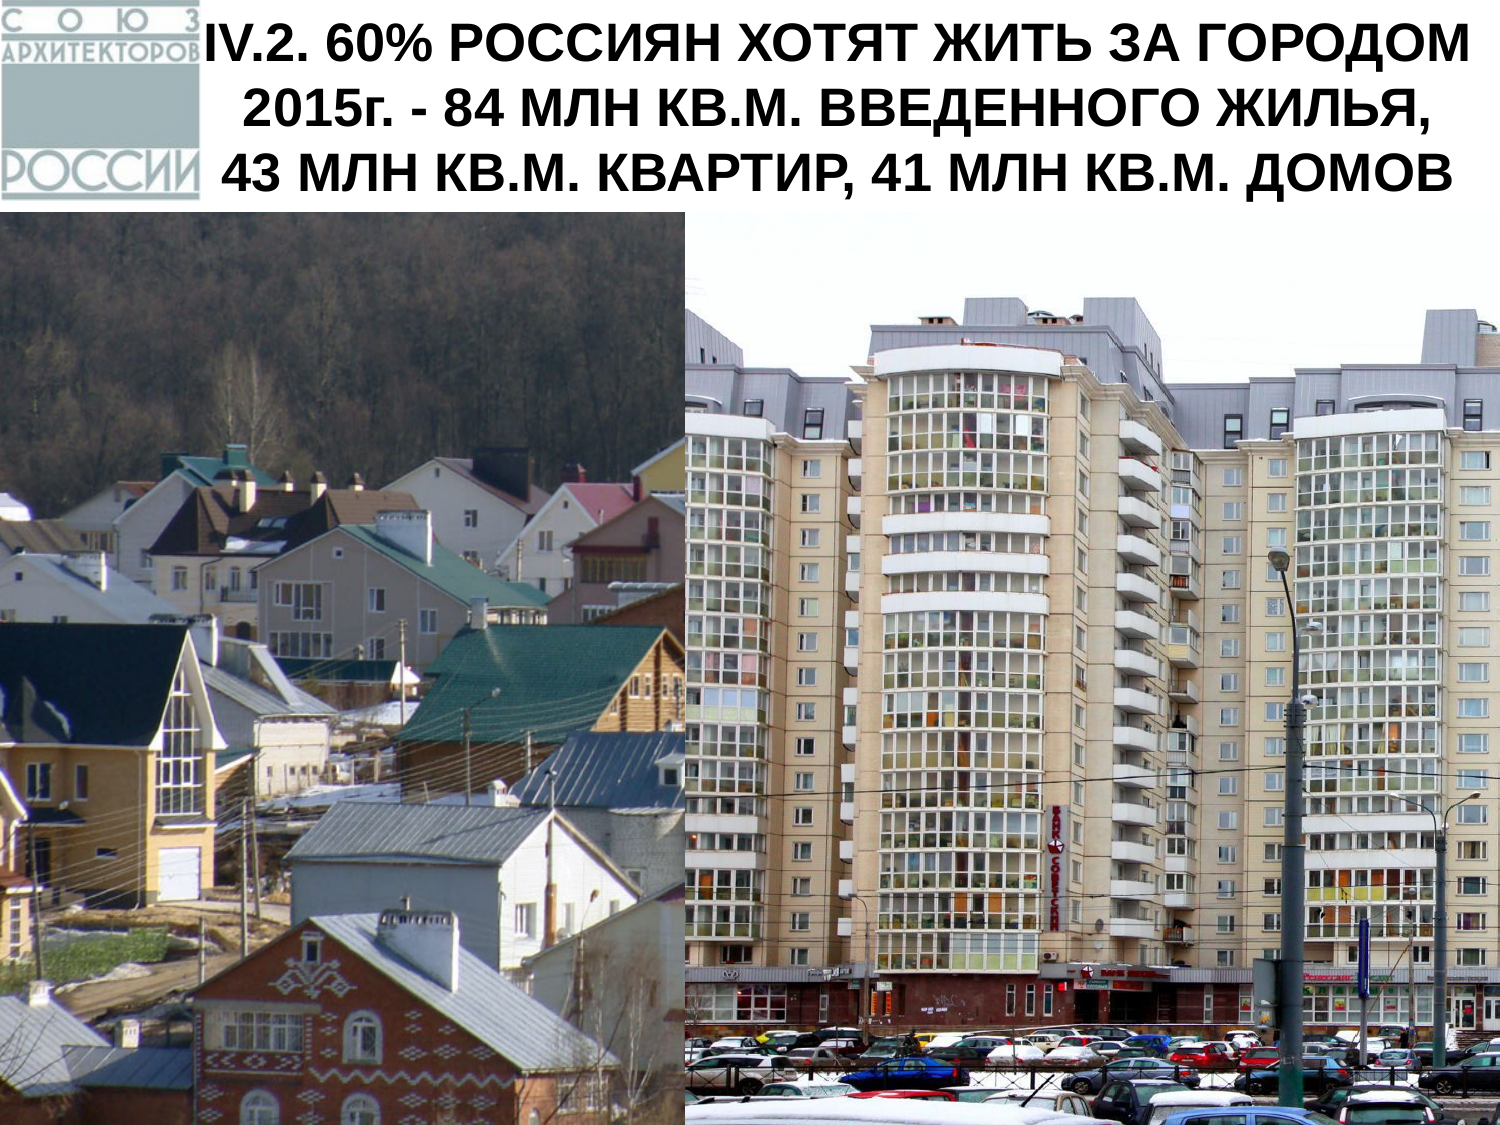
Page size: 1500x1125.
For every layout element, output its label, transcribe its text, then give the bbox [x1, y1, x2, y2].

picture [1, 0, 177, 201]
picture [0, 212, 1500, 1125]
text_box IV.2. 60% РОССИЯН ХОТЯТ ЖИТЬ ЗА ГОРОДОМ 2015г. - 84 МЛН КВ.М. ВВЕДЕННОГО ЖИЛЬЯ, 43 МЛН КВ.М. КВАРТИР, 41 МЛН КВ.М. ДОМОВ [177, 0, 1500, 212]
